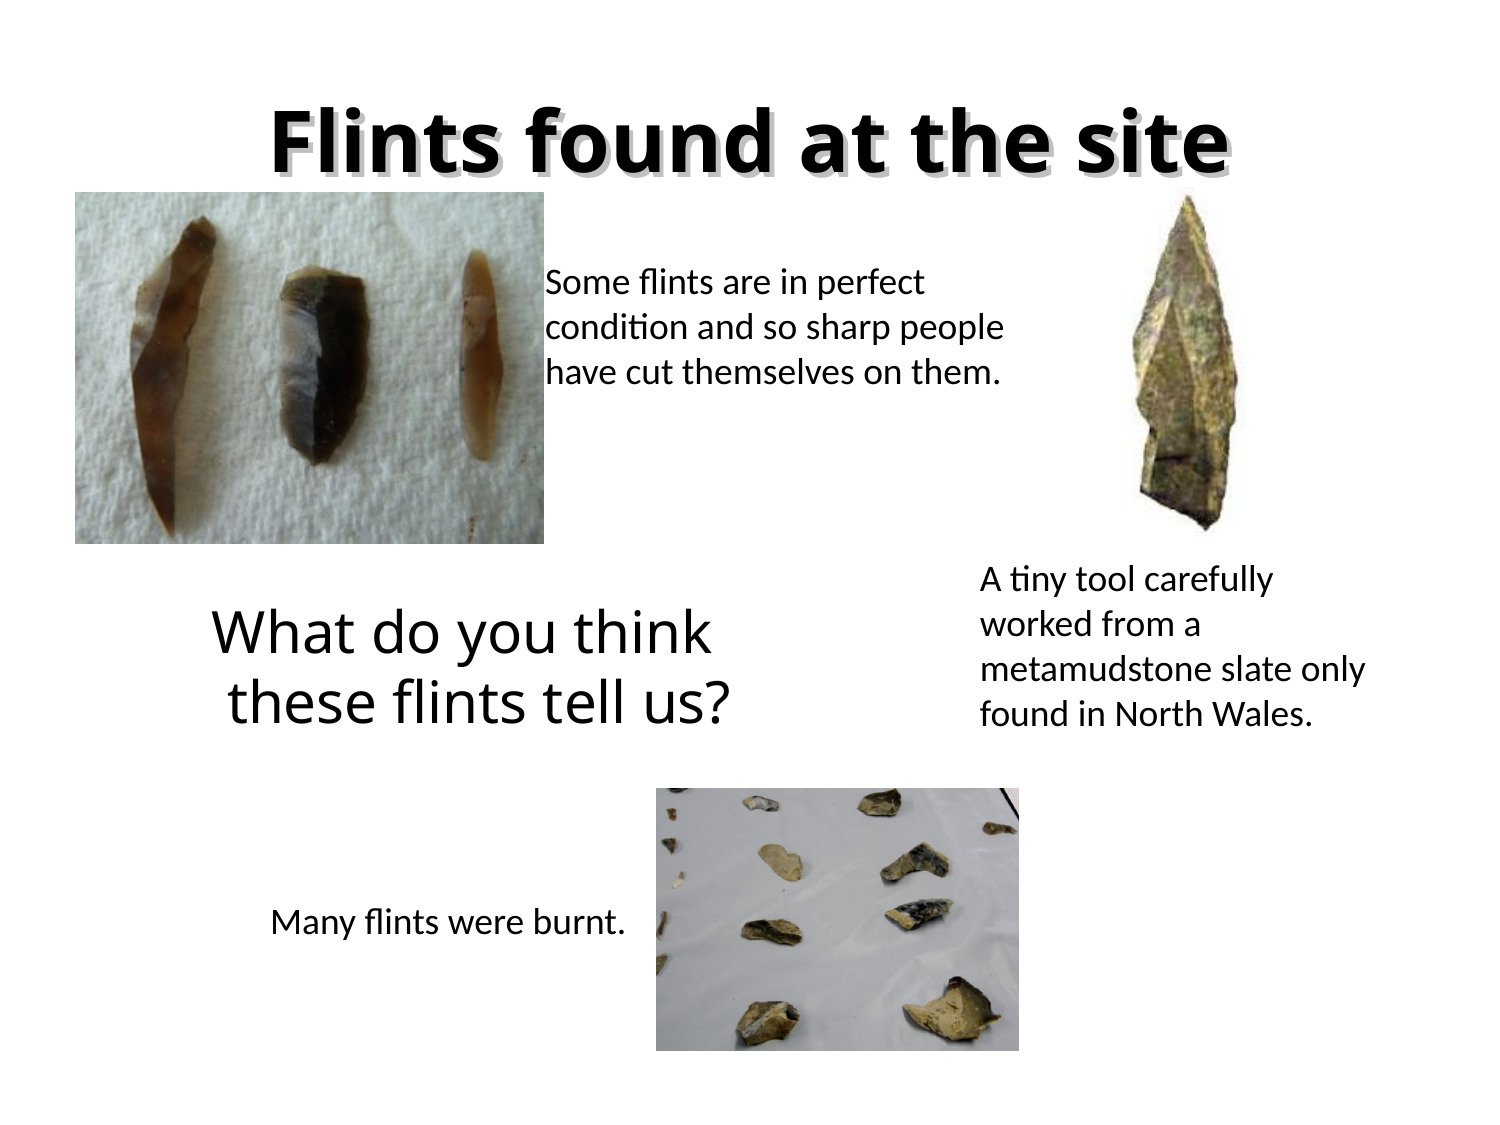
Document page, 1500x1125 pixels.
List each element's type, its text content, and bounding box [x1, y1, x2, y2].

text_box What do you think these flints tell us? [196, 587, 838, 745]
text_box Many flints were burnt. [255, 889, 656, 950]
picture [75, 192, 544, 545]
picture [1120, 187, 1255, 541]
text_box Some flints are in perfect condition and so sharp people have cut themselves on them. [530, 249, 1035, 447]
picture [656, 788, 1019, 1051]
title Flints found at the site [75, 45, 1426, 233]
text_box A tiny tool carefully worked from a metamudstone slate only found in North Wales. [964, 546, 1411, 789]
